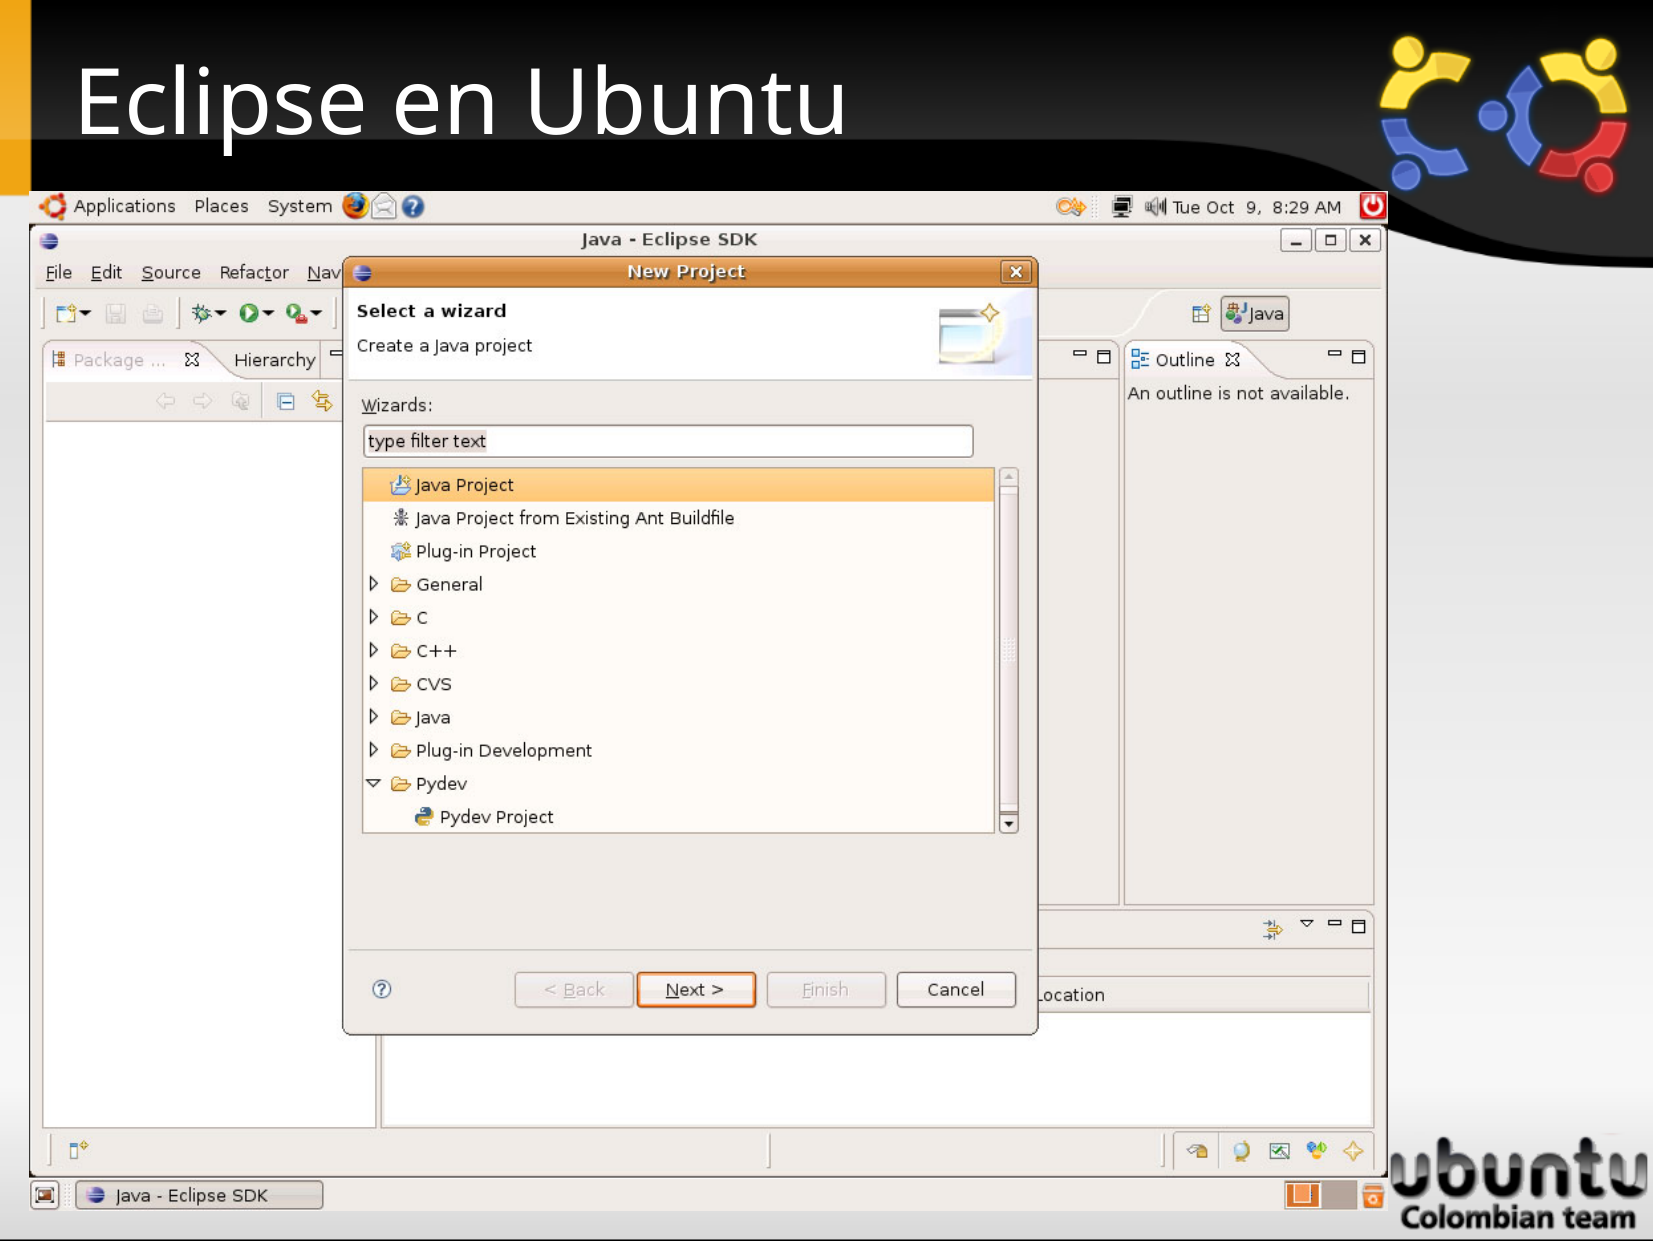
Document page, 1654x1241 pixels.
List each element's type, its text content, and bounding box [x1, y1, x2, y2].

picture [0, 0, 1653, 1241]
text_box Eclipse en Ubuntu [59, 29, 1447, 178]
